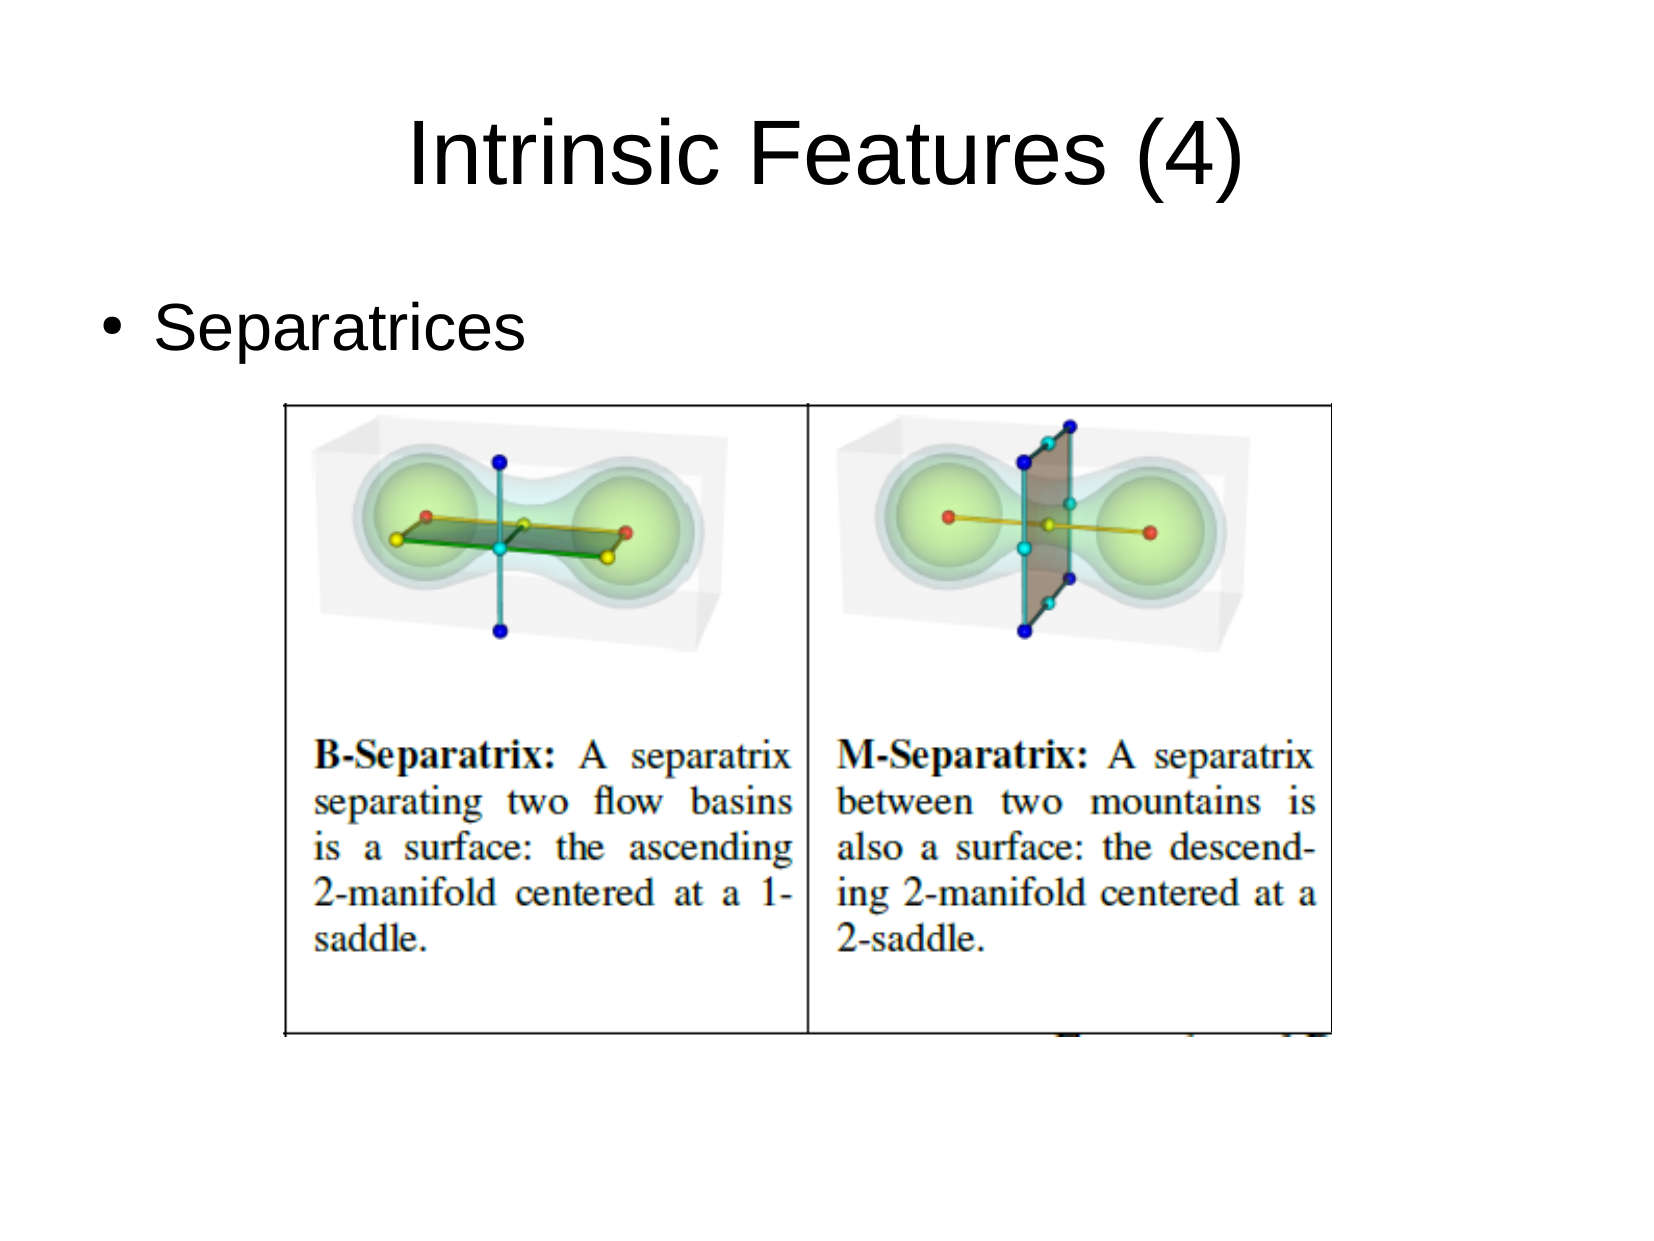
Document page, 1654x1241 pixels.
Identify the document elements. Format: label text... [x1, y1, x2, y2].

list Separatrices [82, 290, 1571, 1094]
title Intrinsic Features (4) [82, 56, 1571, 250]
